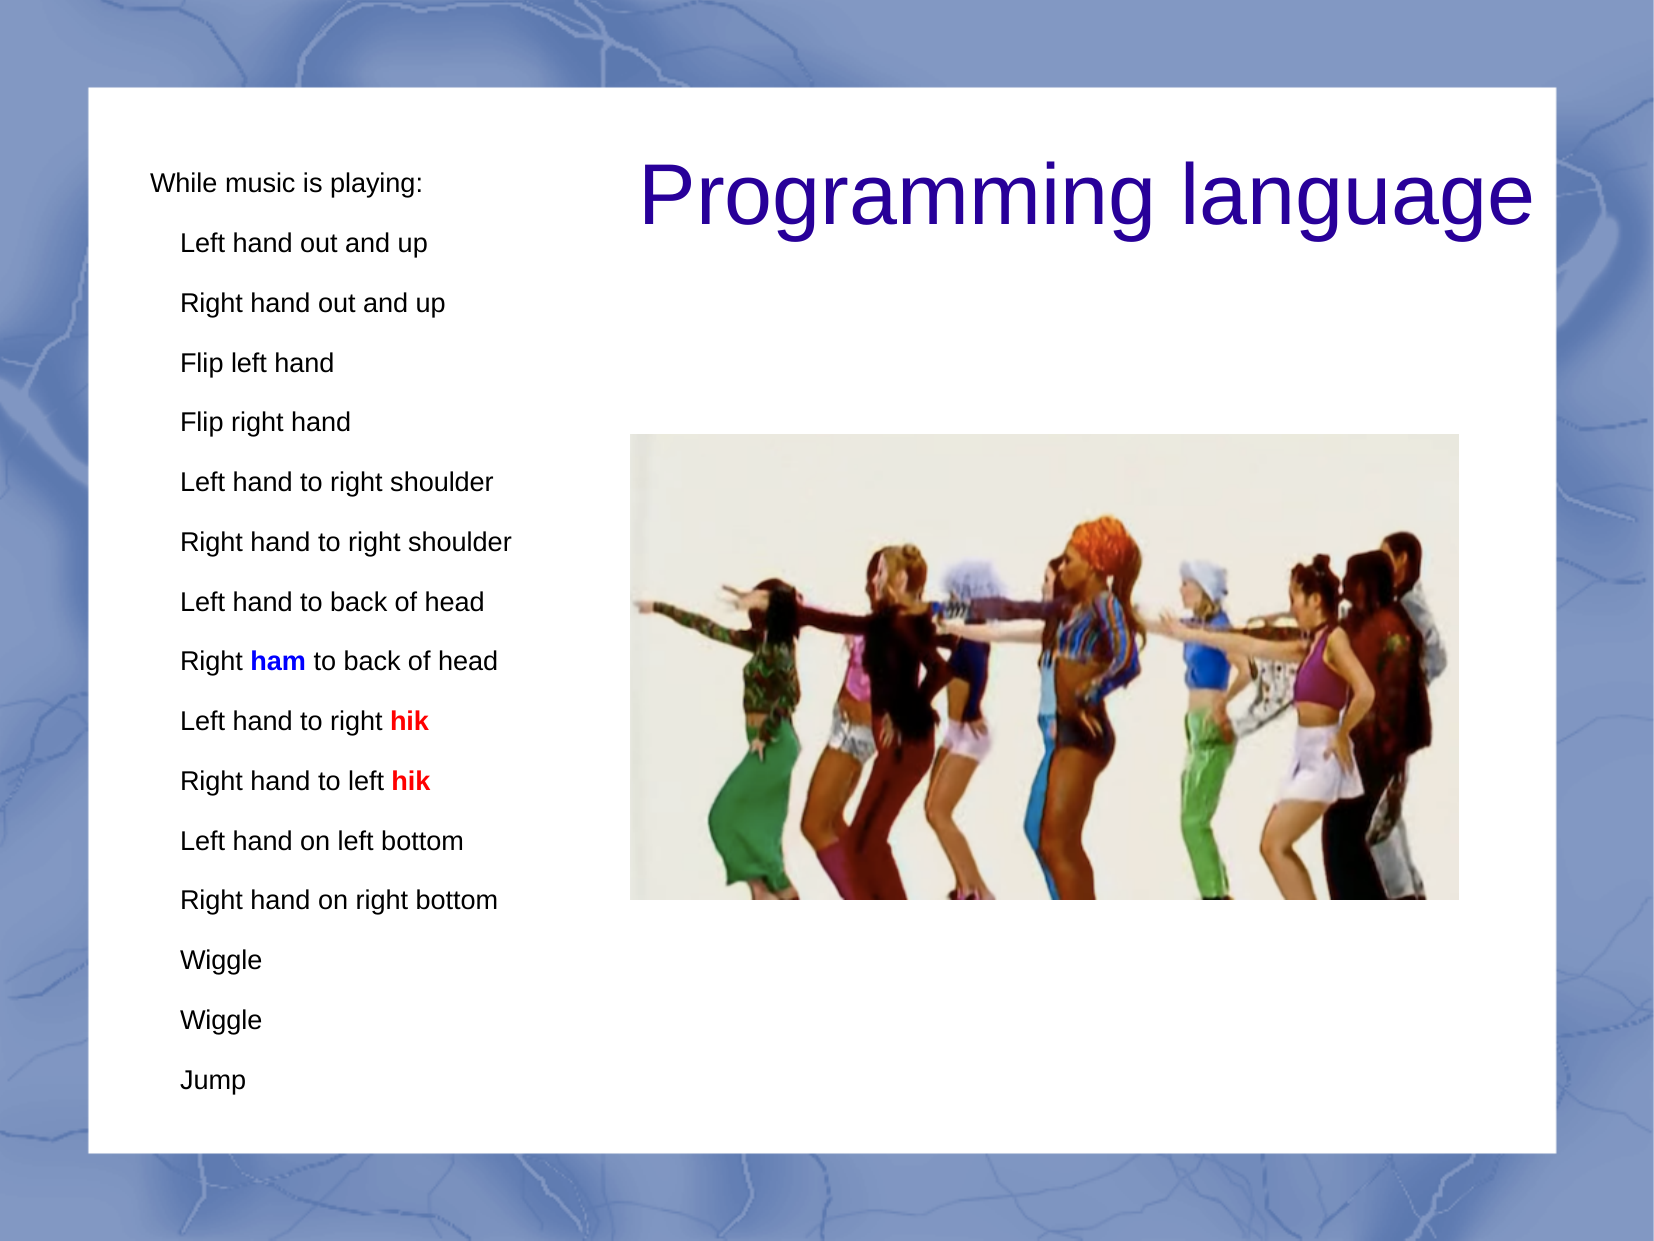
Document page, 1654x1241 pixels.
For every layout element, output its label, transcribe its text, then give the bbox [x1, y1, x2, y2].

title Programming language [118, 90, 1536, 298]
picture [0, 0, 1654, 1241]
list While music is playing: Left hand out and up Right hand out and up Flip left hand Flip right hand Left hand to right shoulder Right hand to right shoulder Left hand to back of head Right ham to back of head Left hand to right hik Right hand to left hik Left hand on left bottom Right hand on right bottom Wiggle Wiggle Jump [150, 168, 579, 1096]
